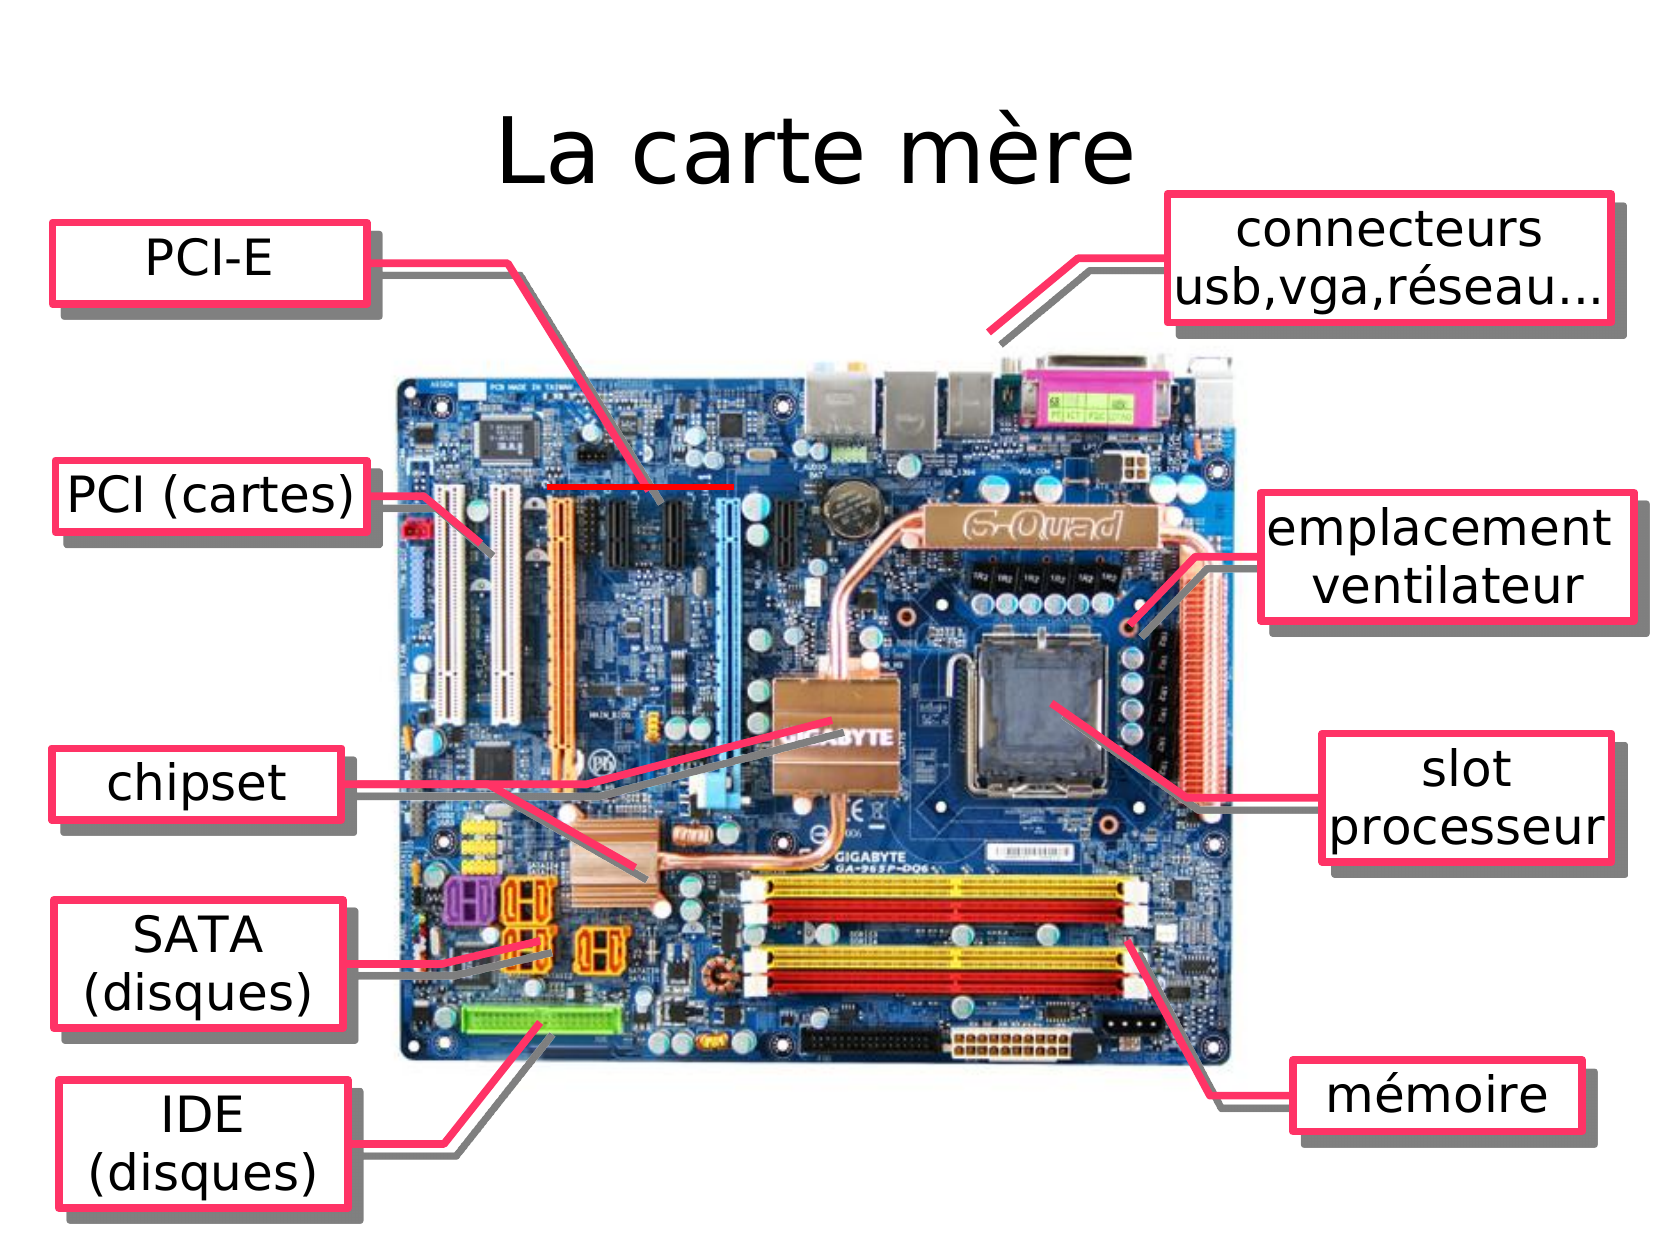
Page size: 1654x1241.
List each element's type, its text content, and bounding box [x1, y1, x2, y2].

text_box slot processeur [1322, 733, 1612, 862]
text_box PCI (cartes) [55, 460, 367, 532]
text_box emplacement ventilateur [1261, 492, 1634, 621]
text_box connecteurs usb,vga,réseau... [1167, 194, 1612, 323]
text_box IDE (disques) [58, 1079, 348, 1209]
picture [366, 332, 1267, 1099]
text_box PCI-E [52, 222, 367, 305]
text_box chipset [52, 748, 342, 820]
text_box SATA (disques) [53, 899, 343, 1029]
text_box mémoire [1292, 1059, 1583, 1132]
title La carte mère [125, 87, 1507, 213]
